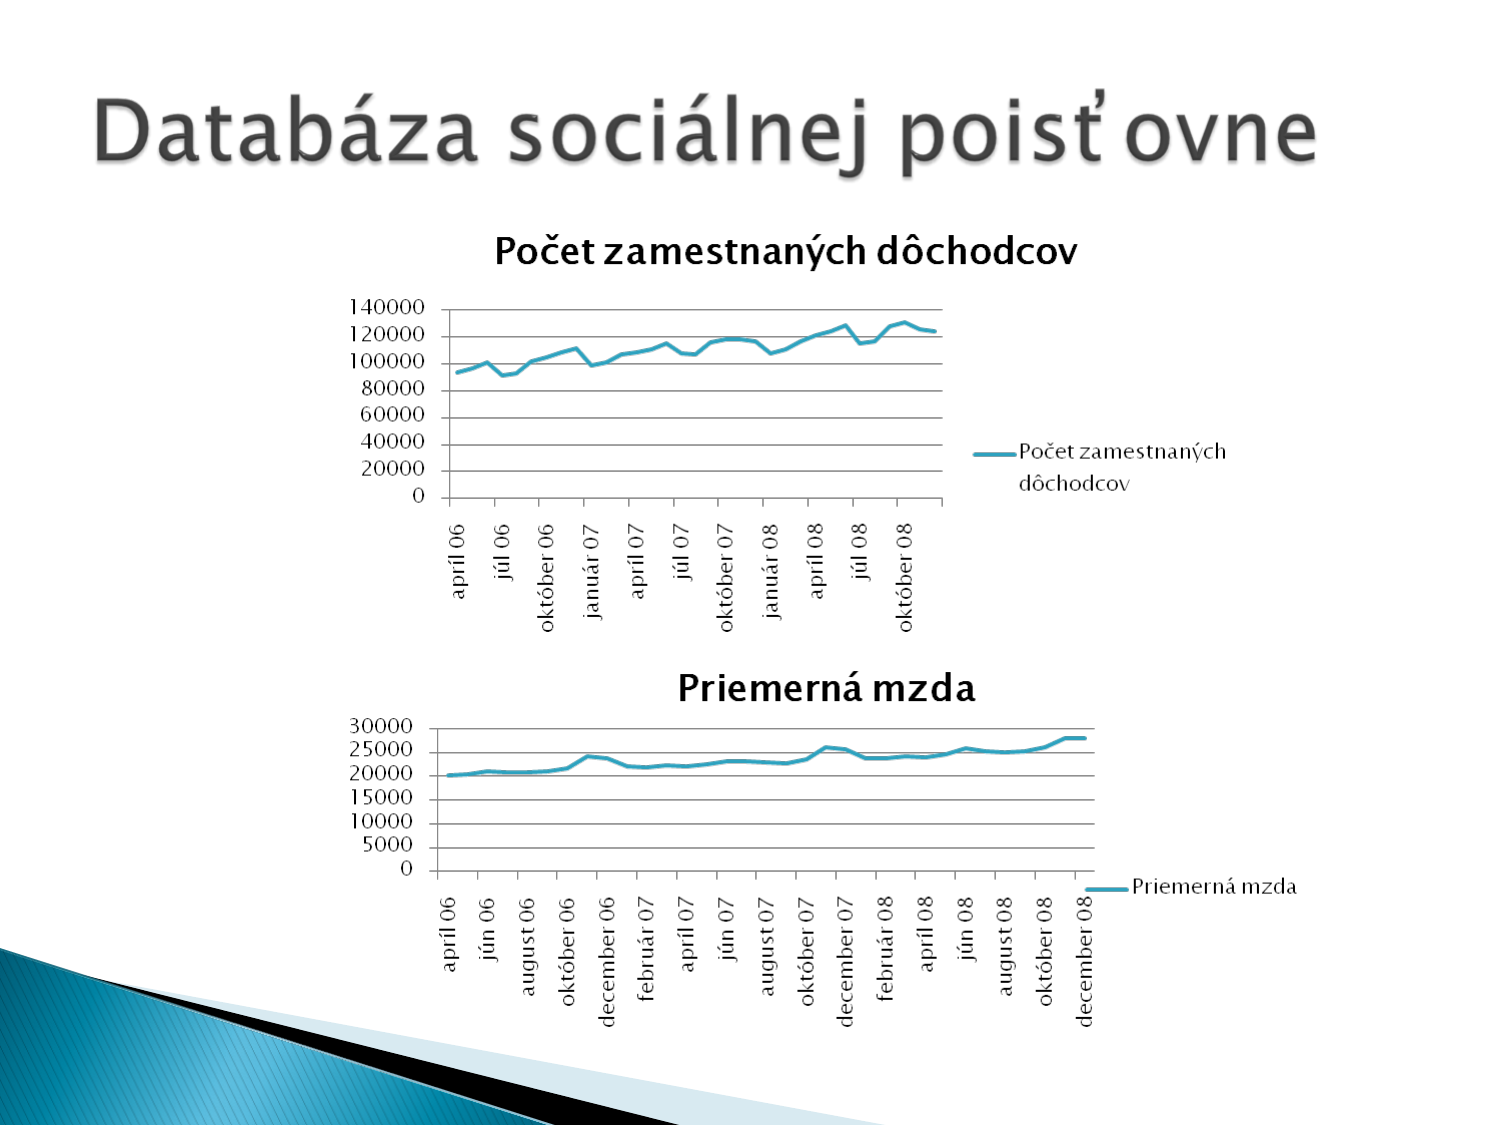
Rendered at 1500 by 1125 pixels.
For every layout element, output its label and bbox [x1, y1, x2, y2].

picture [0, 206, 1318, 1125]
text_box [32, 43, 1427, 235]
